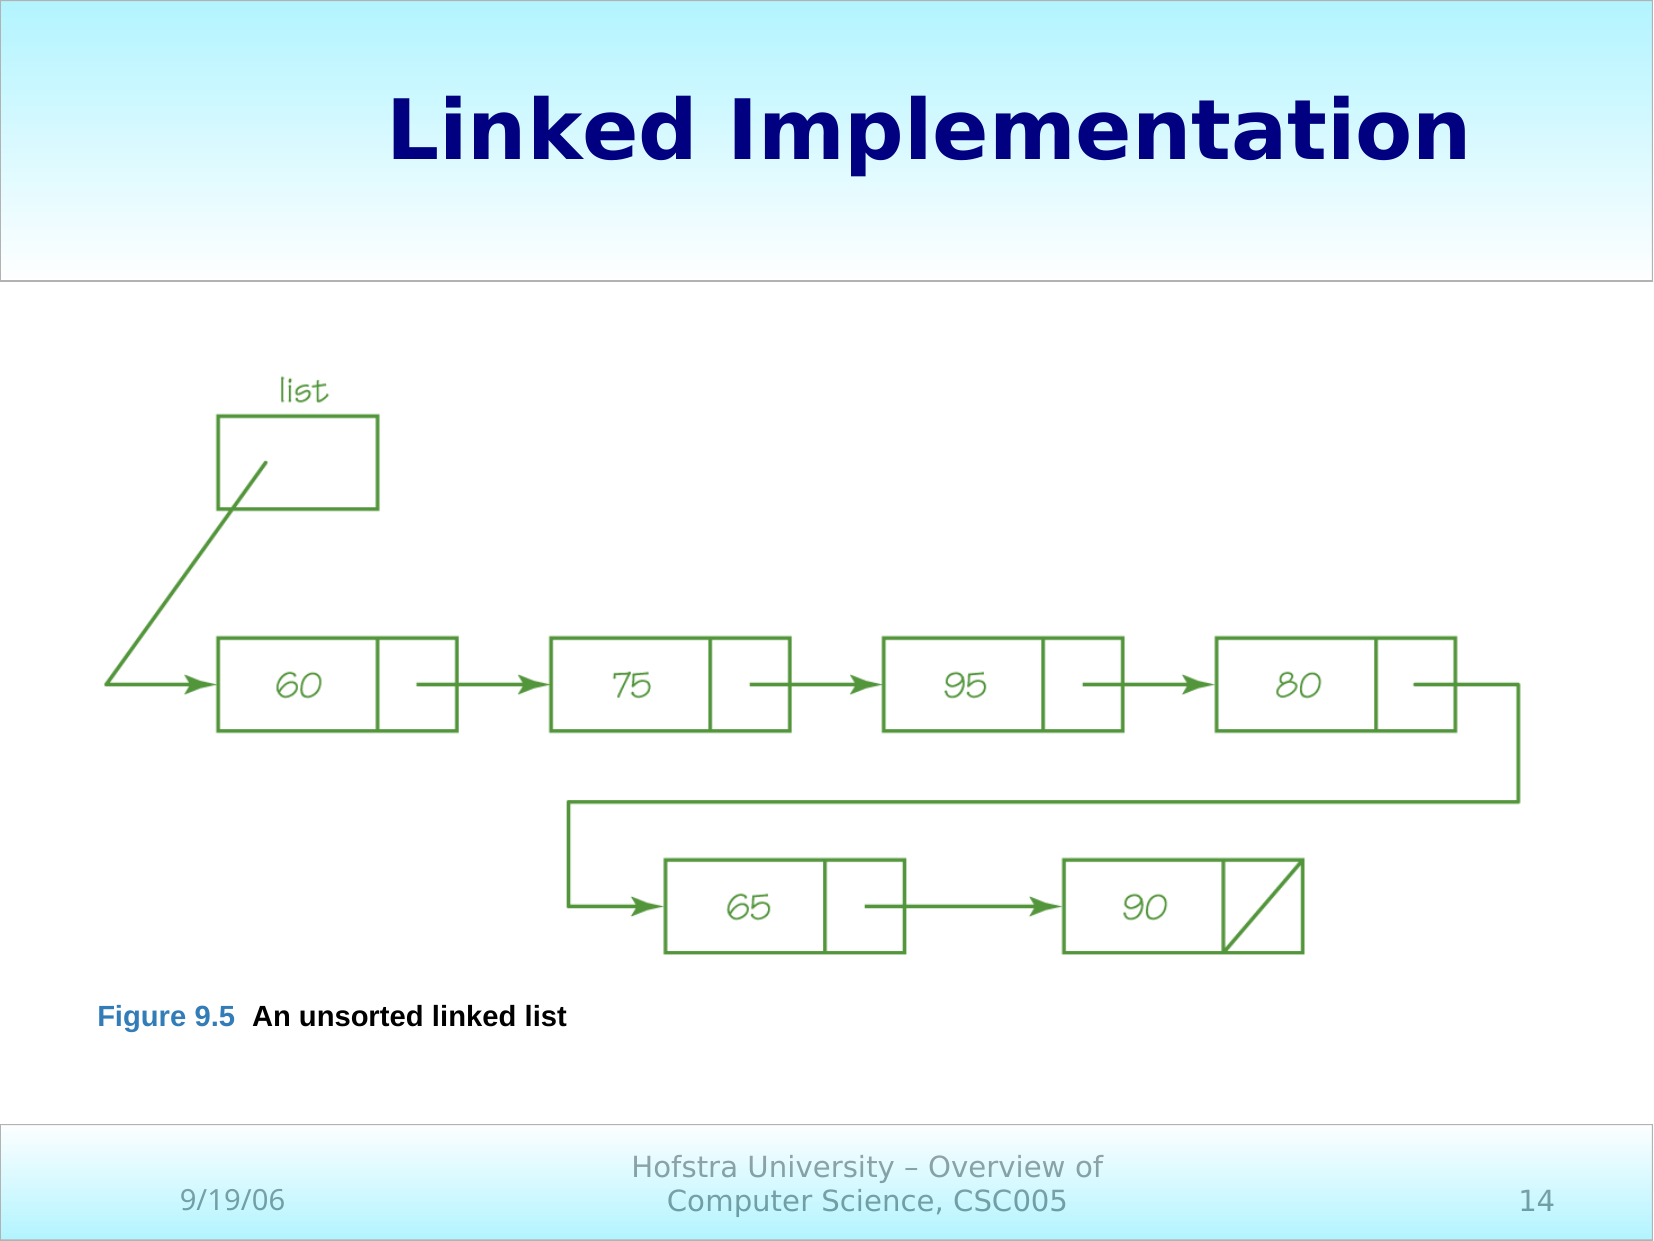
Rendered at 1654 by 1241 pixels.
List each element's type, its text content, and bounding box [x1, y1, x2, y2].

title Linked Implementation [247, 27, 1612, 235]
text_box Figure 9.5 An unsorted linked list [82, 992, 937, 1041]
picture [82, 344, 1543, 977]
